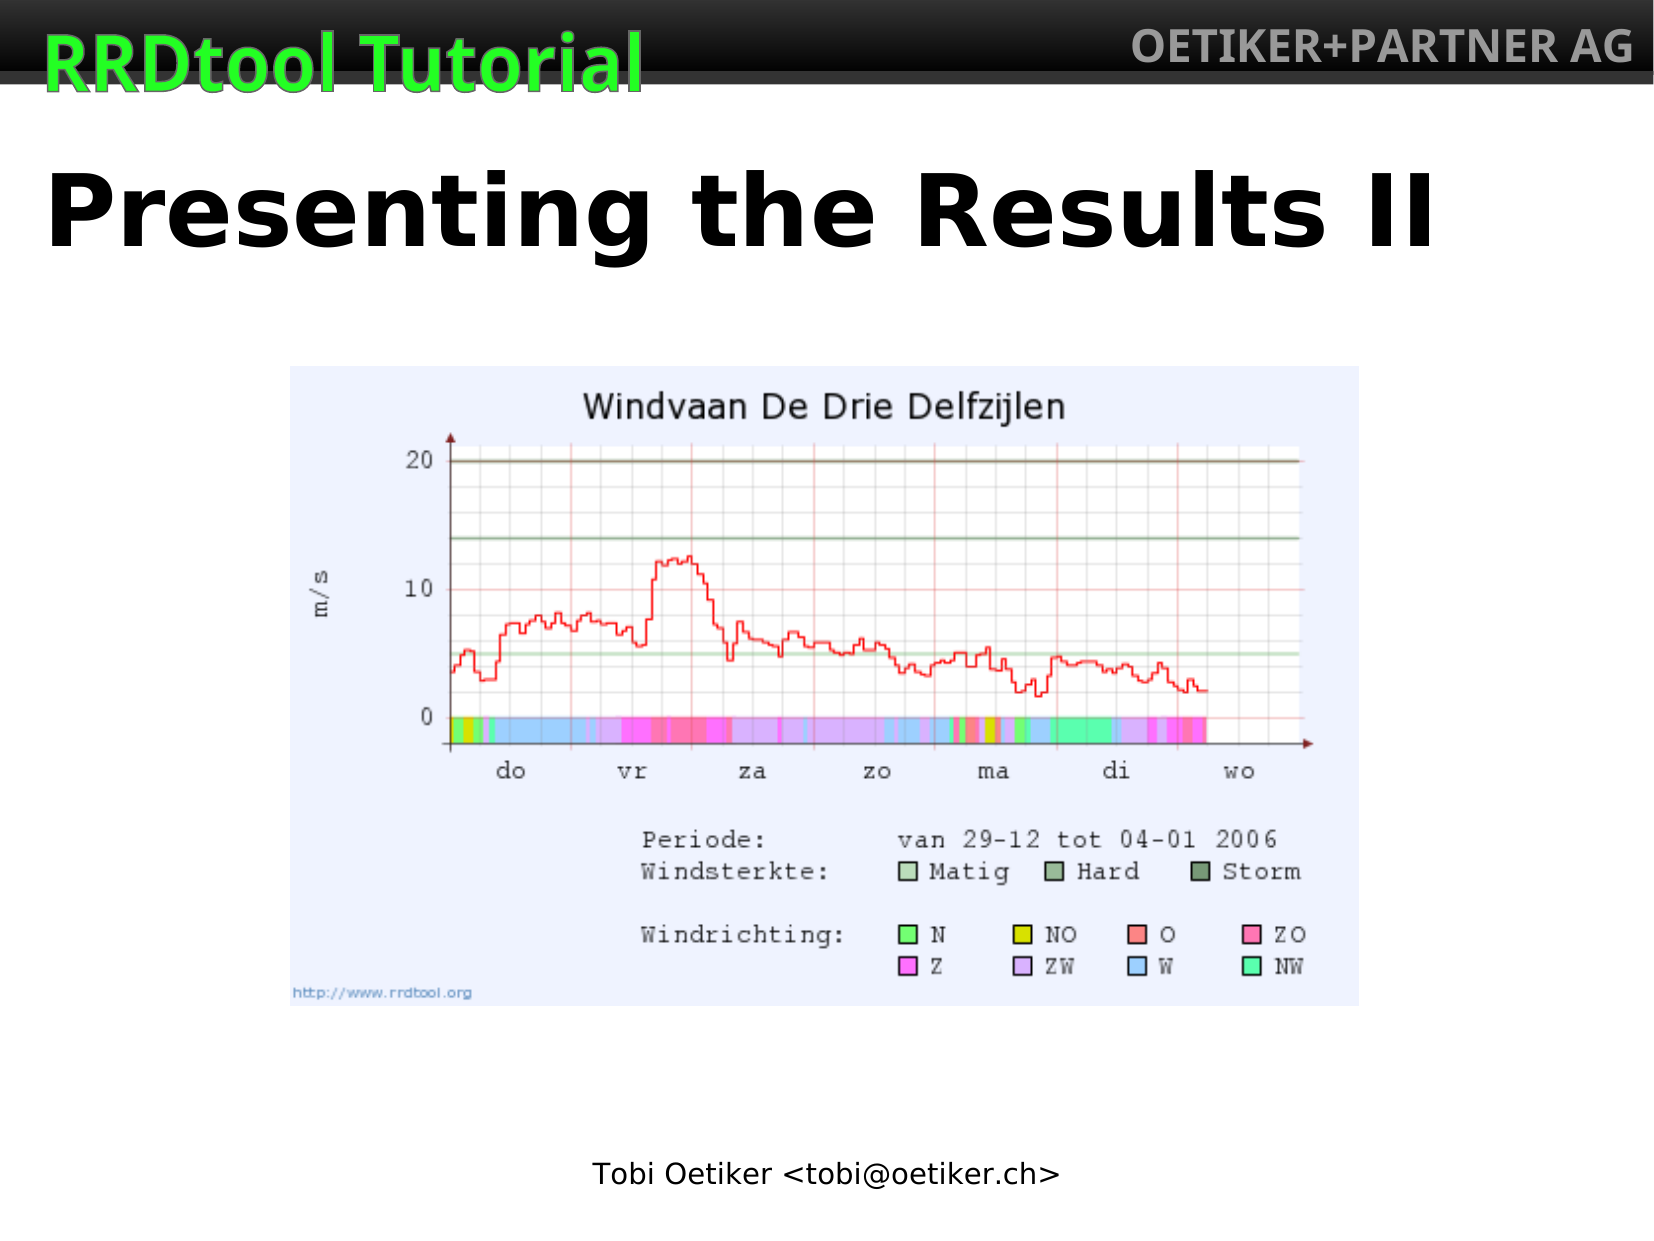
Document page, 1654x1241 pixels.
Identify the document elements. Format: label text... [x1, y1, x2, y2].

title Presenting the Results II [43, 137, 1582, 287]
picture [290, 366, 1359, 1006]
